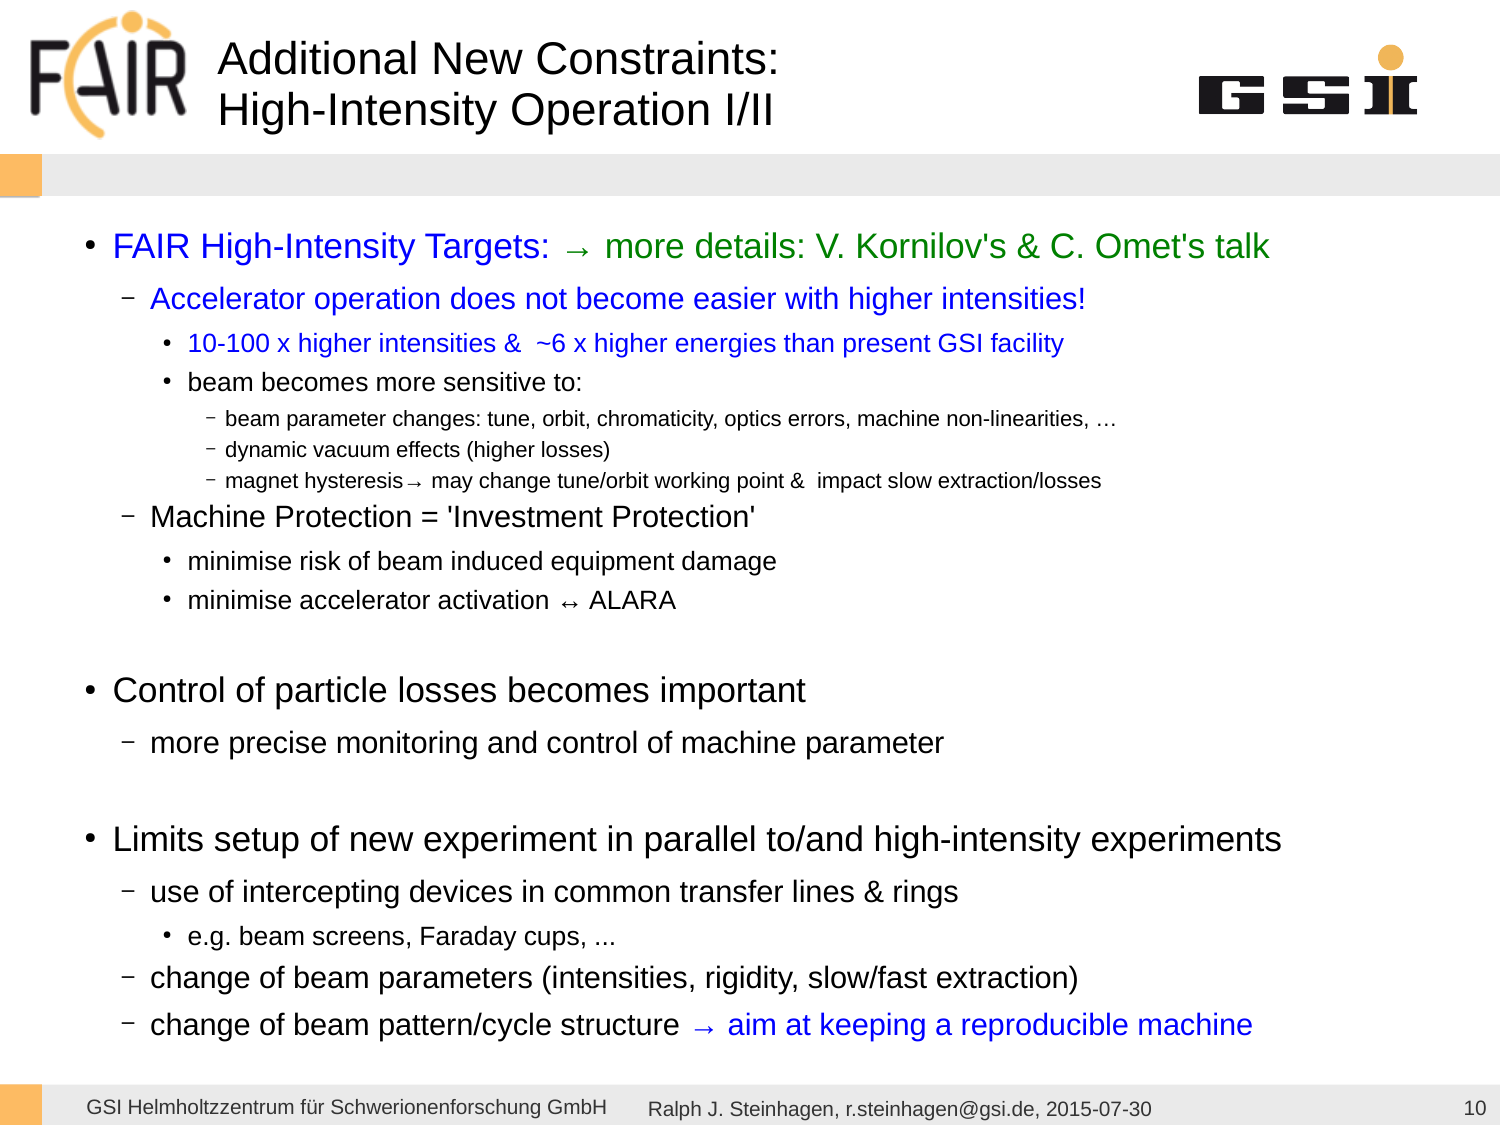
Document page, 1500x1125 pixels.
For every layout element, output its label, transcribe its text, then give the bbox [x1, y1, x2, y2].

picture [1197, 42, 1419, 117]
list FAIR High-Intensity Targets: → more details: V. Kornilov's & C. Omet's talk Accelerator operation does not become easier with higher intensities! 10-100 x higher intensities & ~6 x higher energies than present GSI facility beam becomes more sensitive to: beam parameter changes: tune, orbit, chromaticity, optics errors, machine non-linearities, … dynamic vacuum effects (higher losses) magnet hysteresis→ may change tune/orbit working point & impact slow extraction/losses Machine Protection = 'Investment Protection' minimise risk of beam induced equipment damage minimise accelerator activation ↔ ALARA Control of particle losses becomes important more precise monitoring and control of machine parameter Limits setup of new experiment in parallel to/and high-intensity experiments use of intercepting devices in common transfer lines & rings e.g. beam screens, Faraday cups, ... change of beam parameters (intensities, rigidity, slow/fast extraction) change of beam pattern/cycle structure → aim at keeping a reproducible machine [75, 226, 1425, 1050]
picture [30, 9, 187, 141]
title Additional New Constraints: High-Intensity Operation I/II [217, 20, 1109, 147]
